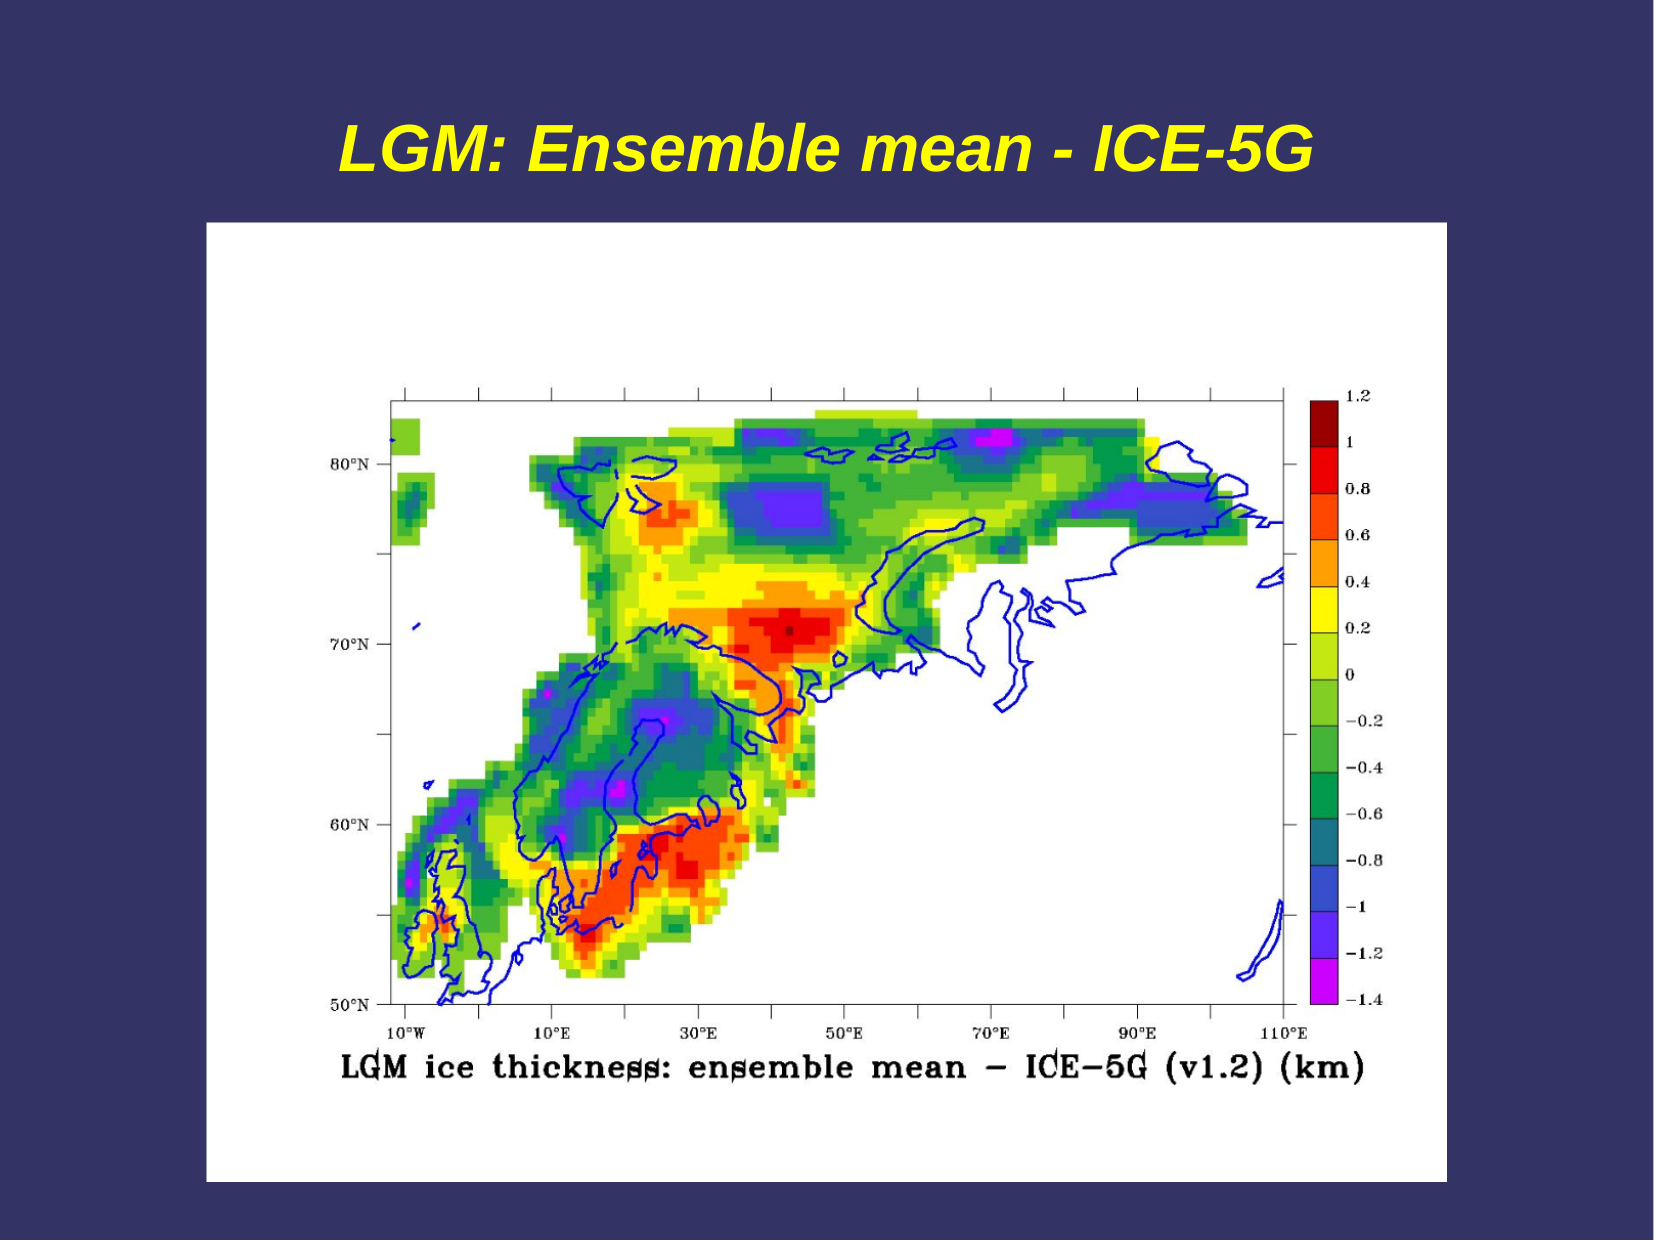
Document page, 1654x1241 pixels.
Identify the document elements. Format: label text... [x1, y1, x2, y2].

title LGM: Ensemble mean - ICE-5G [121, 49, 1534, 250]
picture [206, 222, 1447, 1182]
